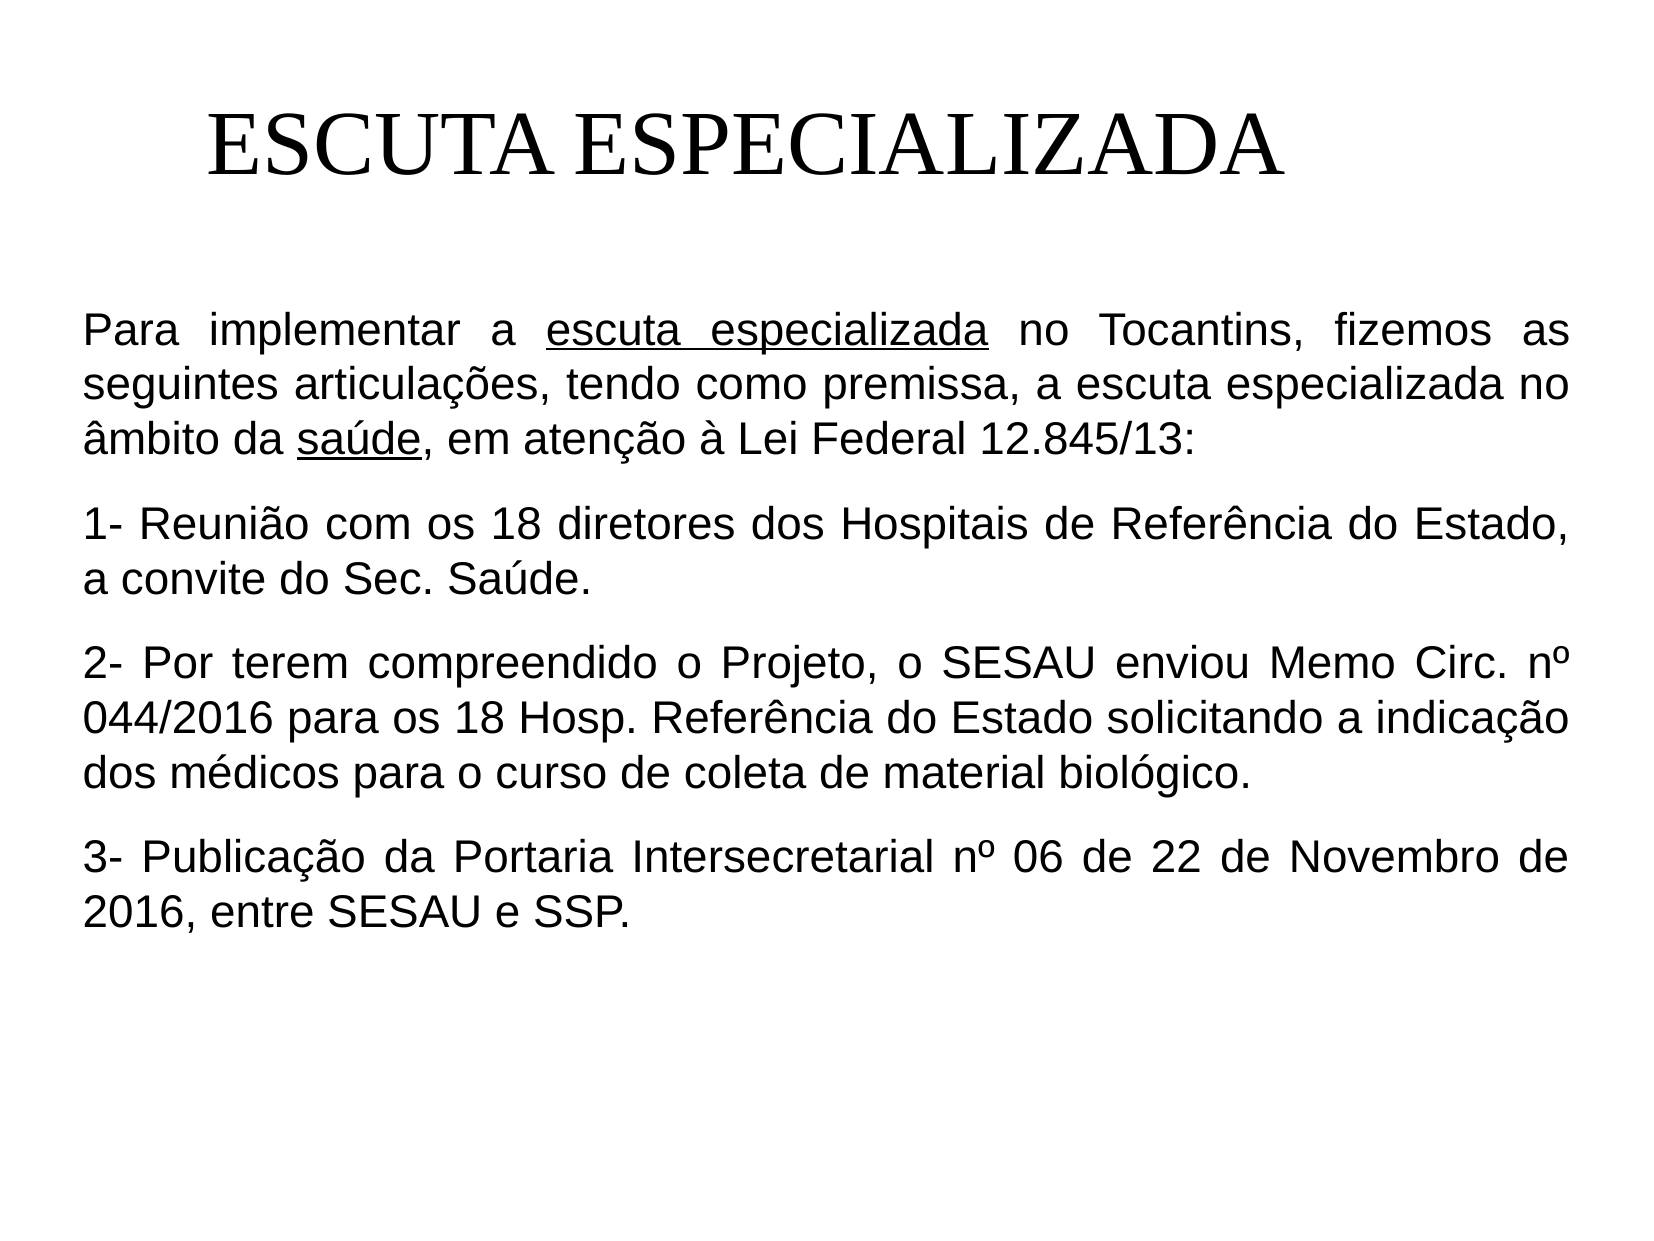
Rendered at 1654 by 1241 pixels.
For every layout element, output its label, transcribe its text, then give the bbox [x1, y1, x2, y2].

title ESCUTA ESPECIALIZADA [82, 47, 1412, 229]
list Para implementar a escuta especializada no Tocantins, fizemos as seguintes articulações, tendo como premissa, a escuta especializada no âmbito da saúde, em atenção à Lei Federal 12.845/13: 1- Reunião com os 18 diretores dos Hospitais de Referência do Estado, a convite do Sec. Saúde. 2- Por terem compreendido o Projeto, o SESAU enviou Memo Circ. nº 044/2016 para os 18 Hosp. Referência do Estado solicitando a indicação dos médicos para o curso de coleta de material biológico. 3- Publicação da Portaria Intersecretarial nº 06 de 22 de Novembro de 2016, entre SESAU e SSP. [82, 299, 1571, 1019]
